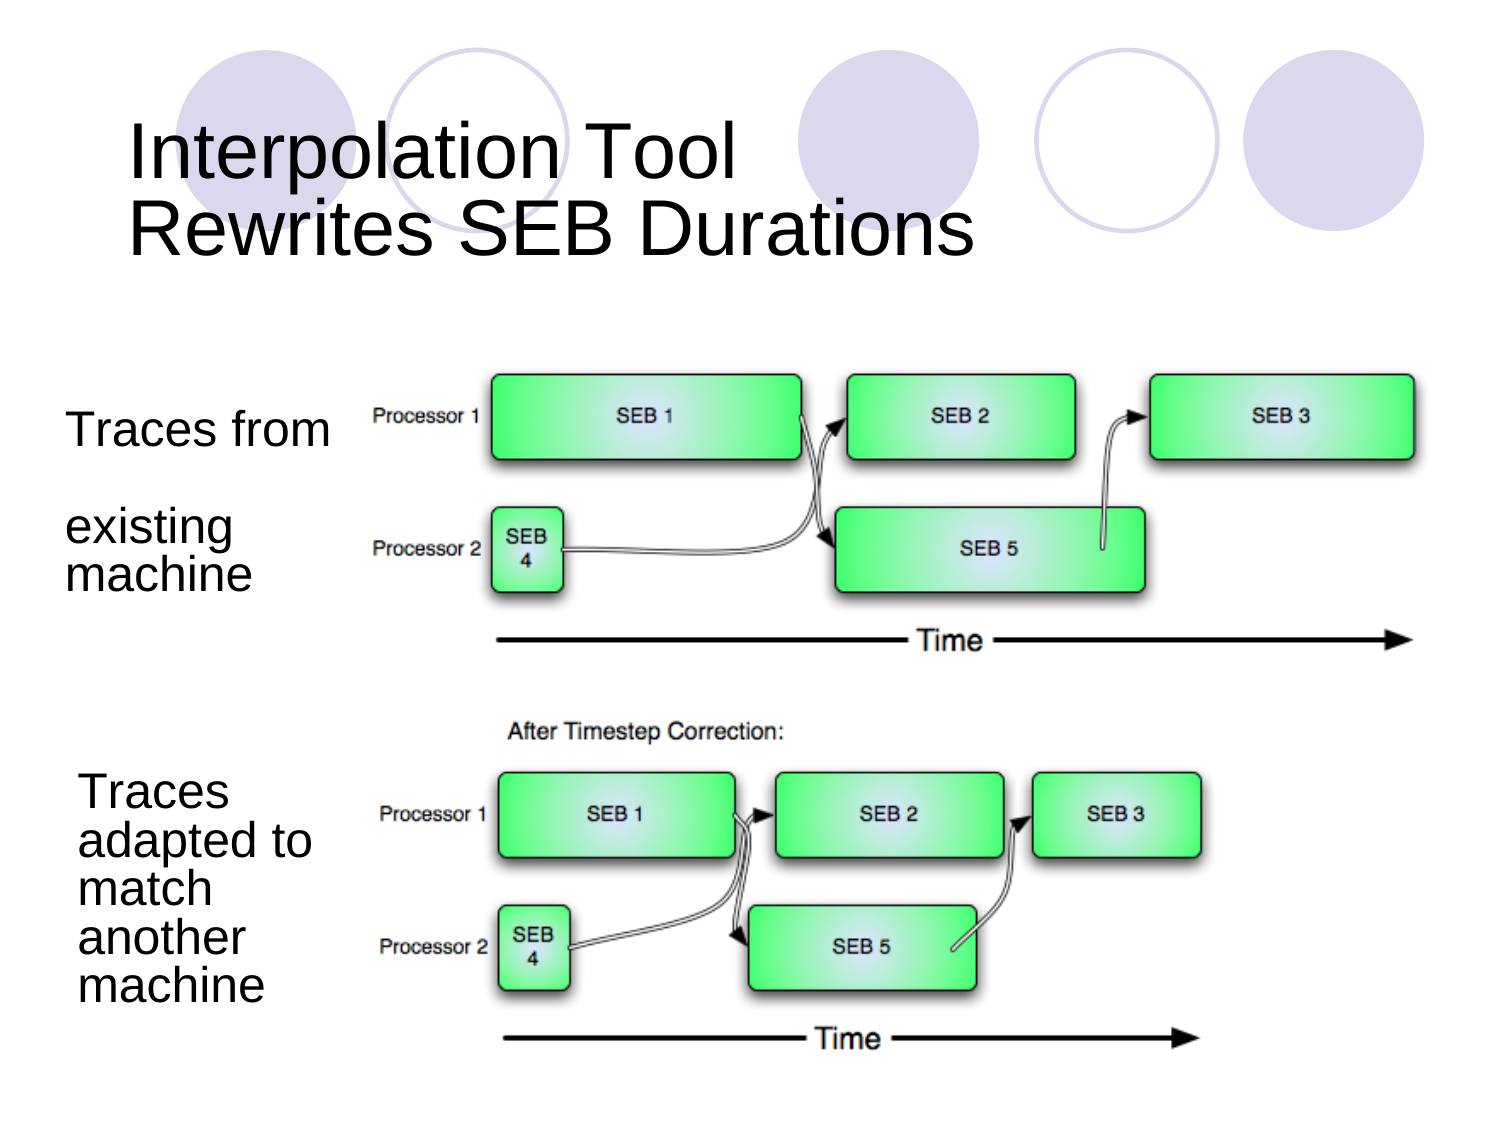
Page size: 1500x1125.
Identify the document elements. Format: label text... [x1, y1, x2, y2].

text_box Traces from existing machine [50, 399, 351, 610]
text_box Traces adapted to match another machine [62, 762, 363, 1021]
title Interpolation Tool Rewrites SEB Durations [112, 99, 1388, 288]
picture [362, 362, 1432, 1058]
